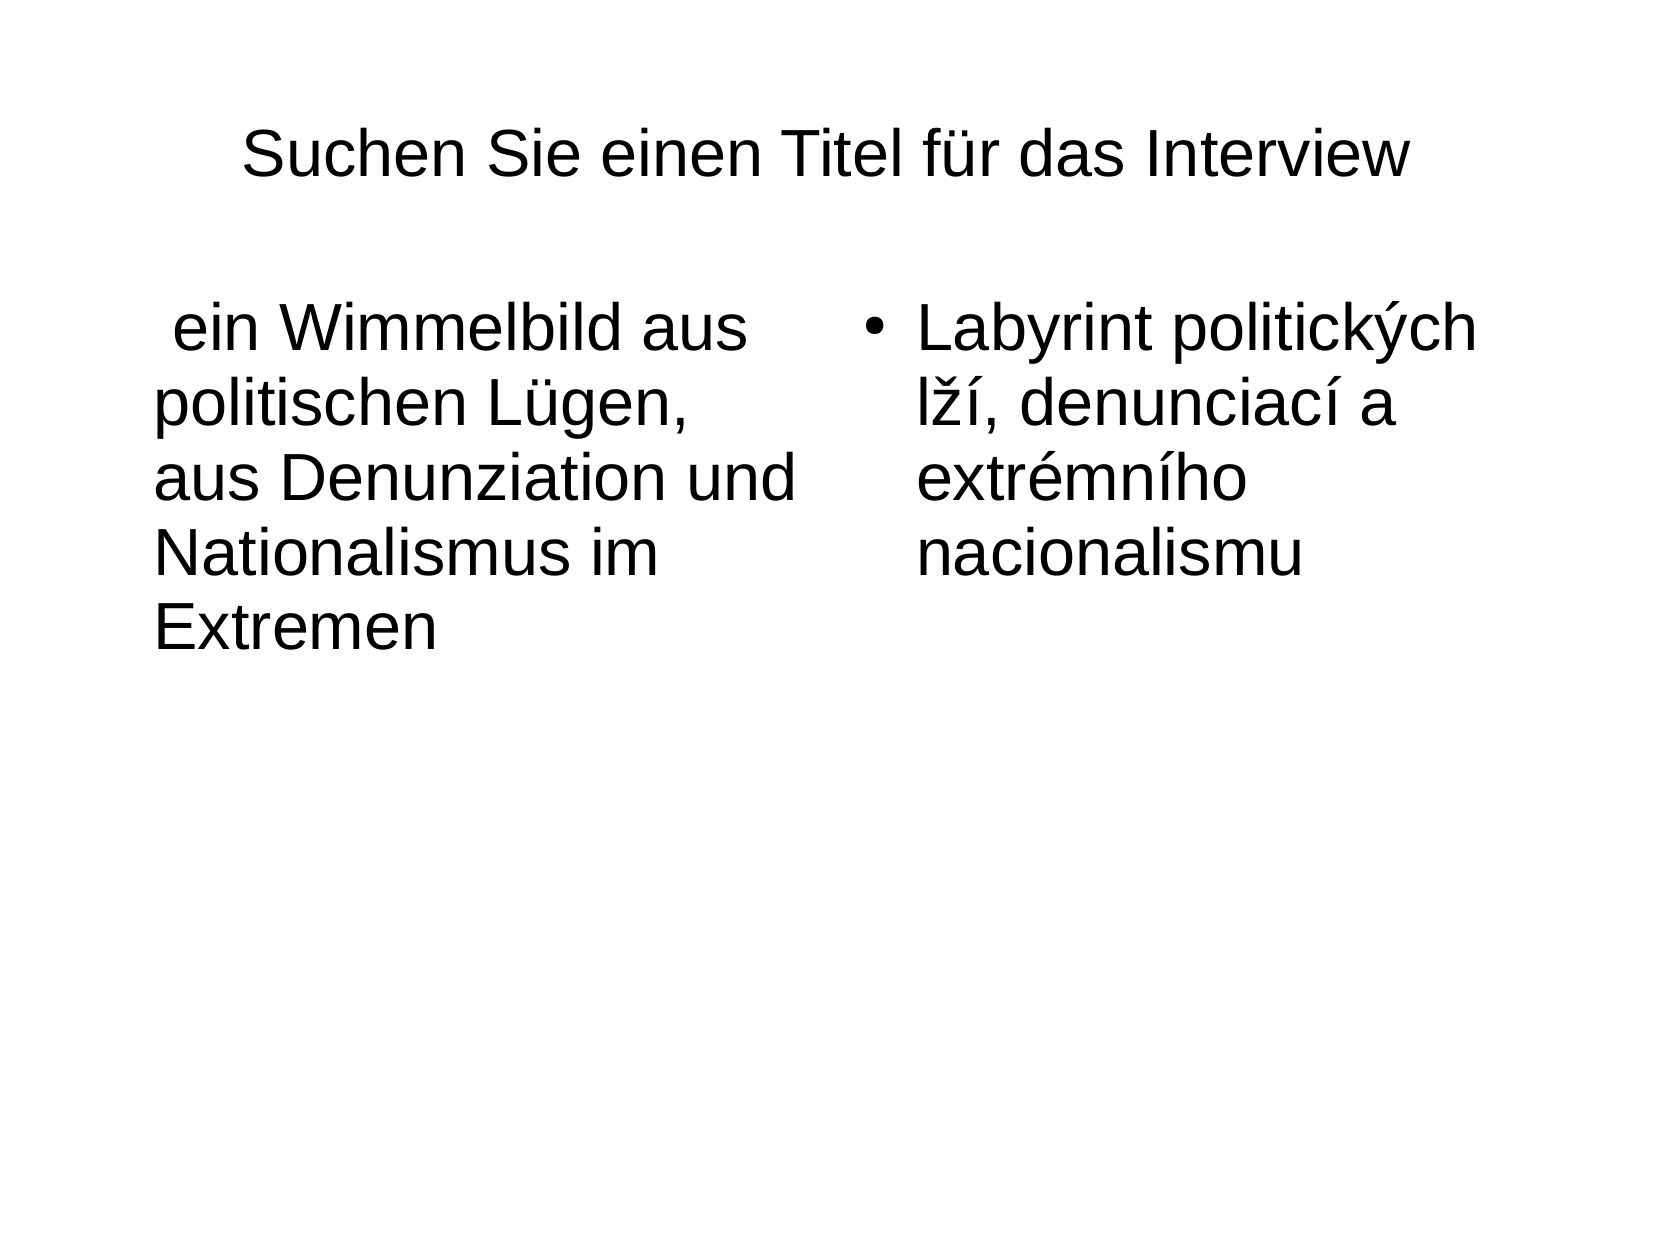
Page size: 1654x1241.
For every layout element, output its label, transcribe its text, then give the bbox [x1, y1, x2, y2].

list Labyrint politických lží, denunciací a extrémního nacionalismu [845, 290, 1572, 1010]
title Suchen Sie einen Titel für das Interview [82, 49, 1571, 257]
list ein Wimmelbild aus politischen Lügen, aus Denunziation und Nationalismus im Extremen [82, 290, 809, 1010]
